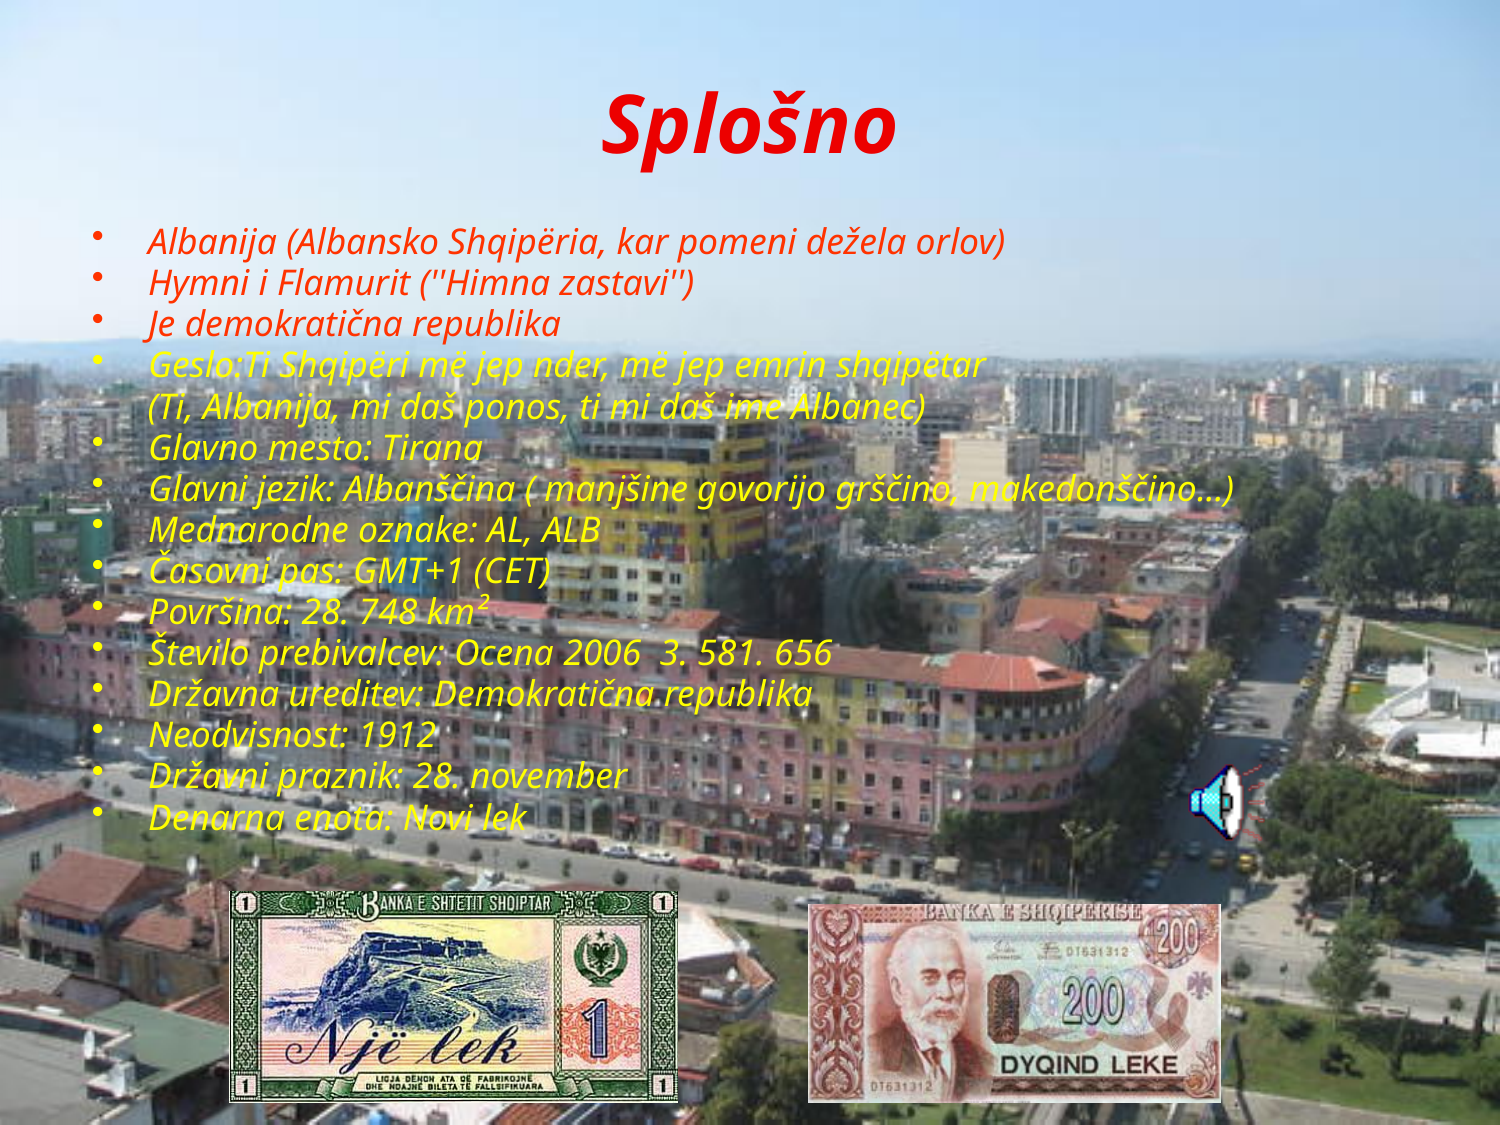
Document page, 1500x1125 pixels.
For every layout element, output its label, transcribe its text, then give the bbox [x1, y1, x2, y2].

picture [0, 0, 1500, 1125]
title Splošno [75, 45, 1425, 197]
chart [230, 893, 680, 1106]
list Albanija (Albansko Shqipëria, kar pomeni dežela orlov) Hymni i Flamurit (''Himna zastavi'') Je demokratična republika Geslo:Ti Shqipëri më jep nder, më jep emrin shqipëtar (Ti, Albanija, mi daš ponos, ti mi daš ime Albanec) Glavno mesto: Tirana Glavni jezik: Albanščina ( manjšine govorijo grščino, makedonščino...) Mednarodne oznake: AL, ALB Časovni pas: GMT+1 (CET) Površina: 28. 748 km² Število prebivalcev: Ocena 2006 3. 581. 656 Državna ureditev: Demokratična republika Neodvisnost: 1912 Državni praznik: 28. november Denarna enota: Novi lek [76, 220, 1424, 839]
chart [809, 904, 1223, 1104]
